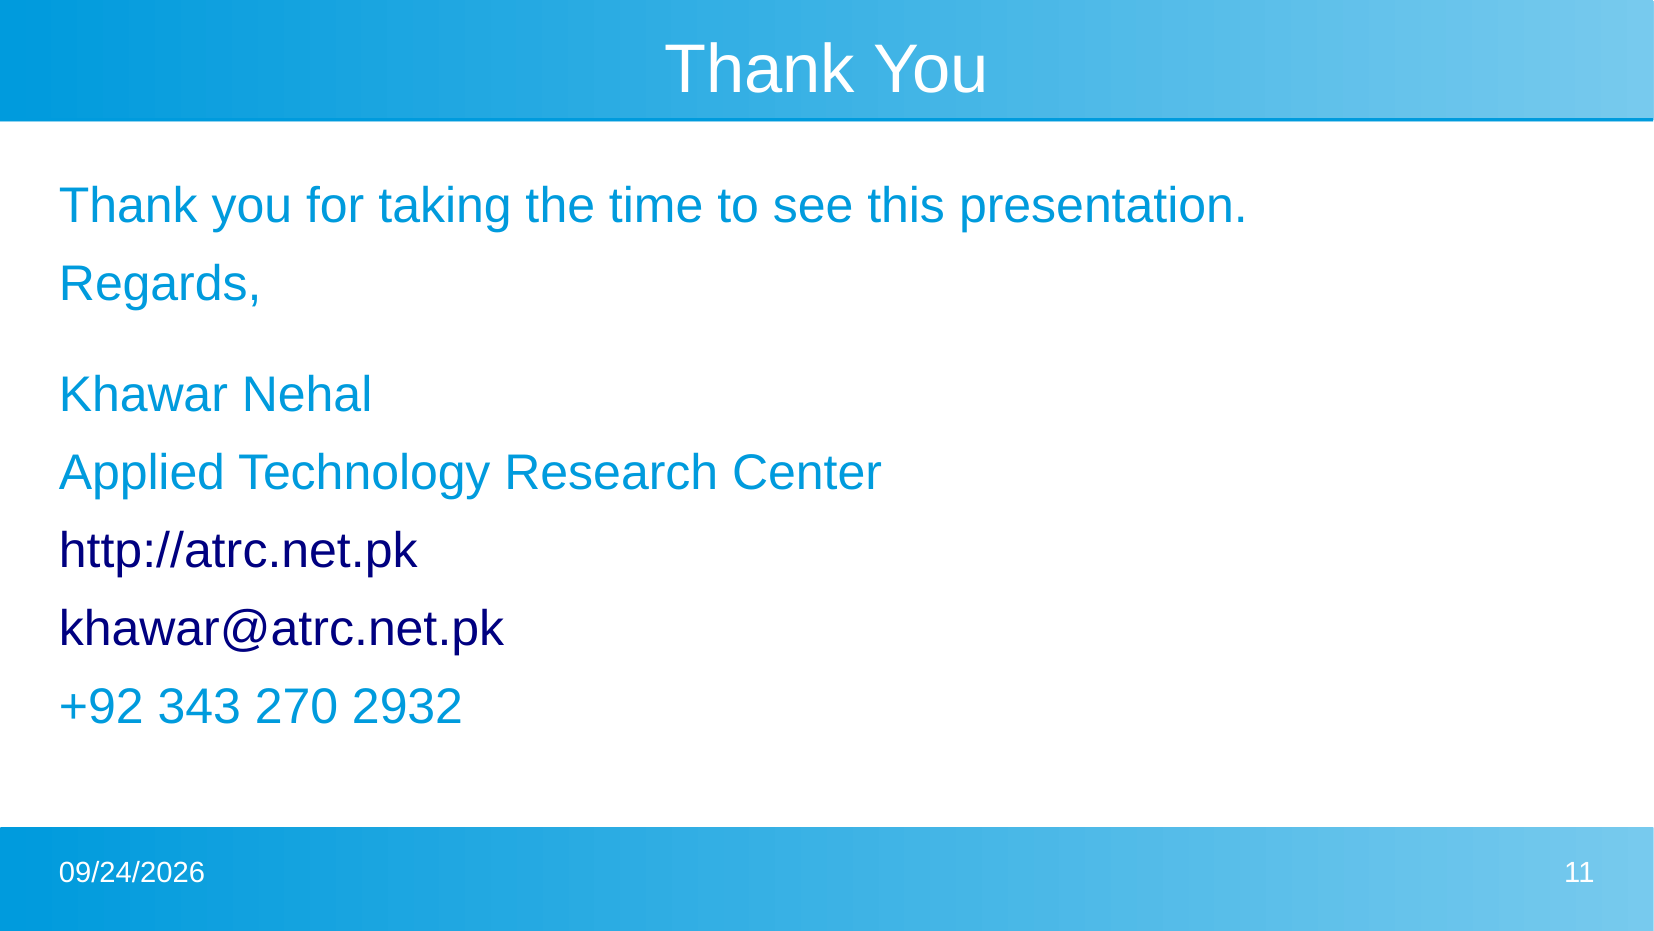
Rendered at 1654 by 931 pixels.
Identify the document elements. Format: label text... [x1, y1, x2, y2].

title Thank You [59, 29, 1595, 108]
list Thank you for taking the time to see this presentation. Regards, Khawar Nehal Applied Technology Research Center http://atrc.net.pk khawar@atrc.net.pk +92 343 270 2932 [59, 177, 1595, 768]
